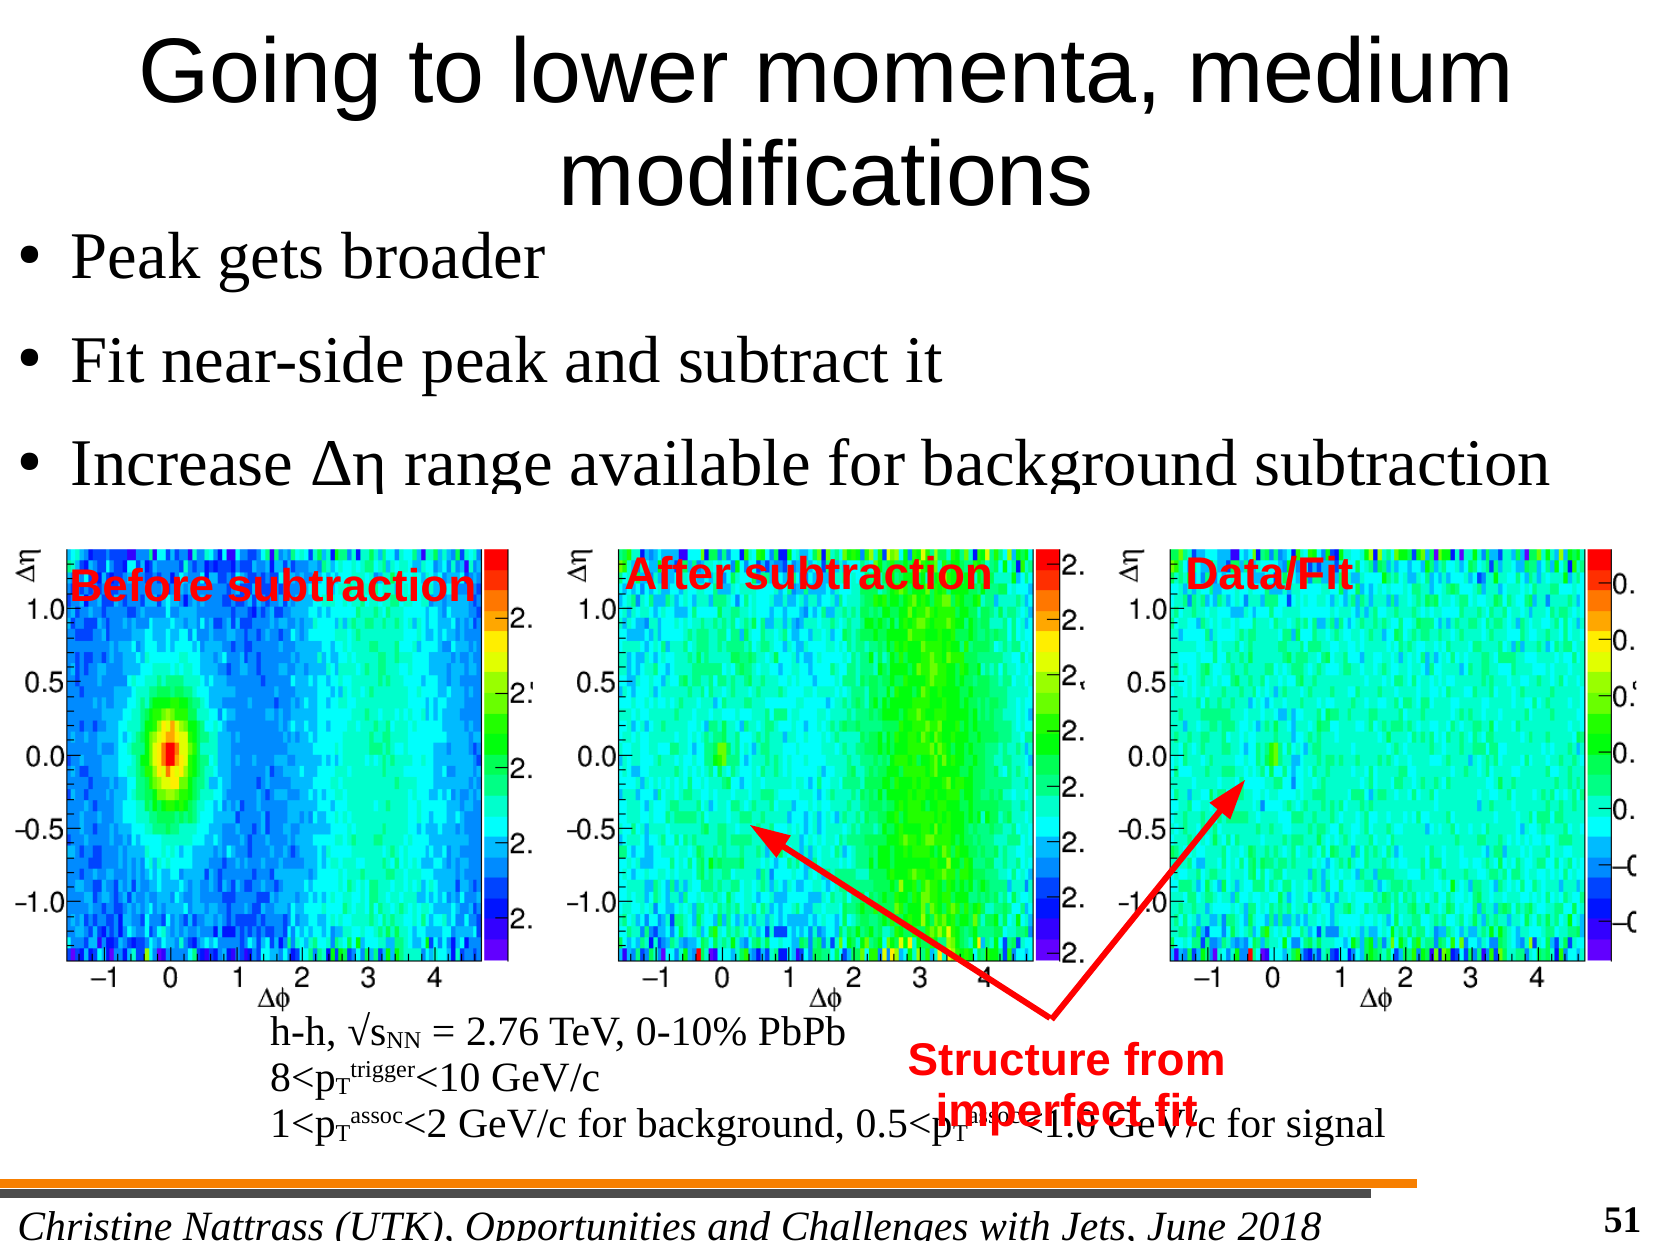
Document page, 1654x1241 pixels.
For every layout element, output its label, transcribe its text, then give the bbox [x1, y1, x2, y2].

text_box After subtraction [609, 540, 1090, 658]
text_box Structure from imperfect fit [826, 1026, 1307, 1144]
text_box h-h, √sNN = 2.76 TeV, 0-10% PbPb 8<pTtrigger<10 GeV/c 1<pTassoc<2 GeV/c for background, 0.5<pTassoc<1.0 GeV/c for signal [255, 1000, 1627, 1209]
title Going to lower momenta, medium modifications [82, 19, 1571, 219]
text_box Data/Fit [1170, 540, 1651, 658]
list Peak gets broader Fit near-side peak and subtract it Increase Δη range available for background subtraction [0, 219, 1636, 494]
text_box Before subtraction [54, 552, 535, 670]
picture [0, 494, 1654, 1018]
